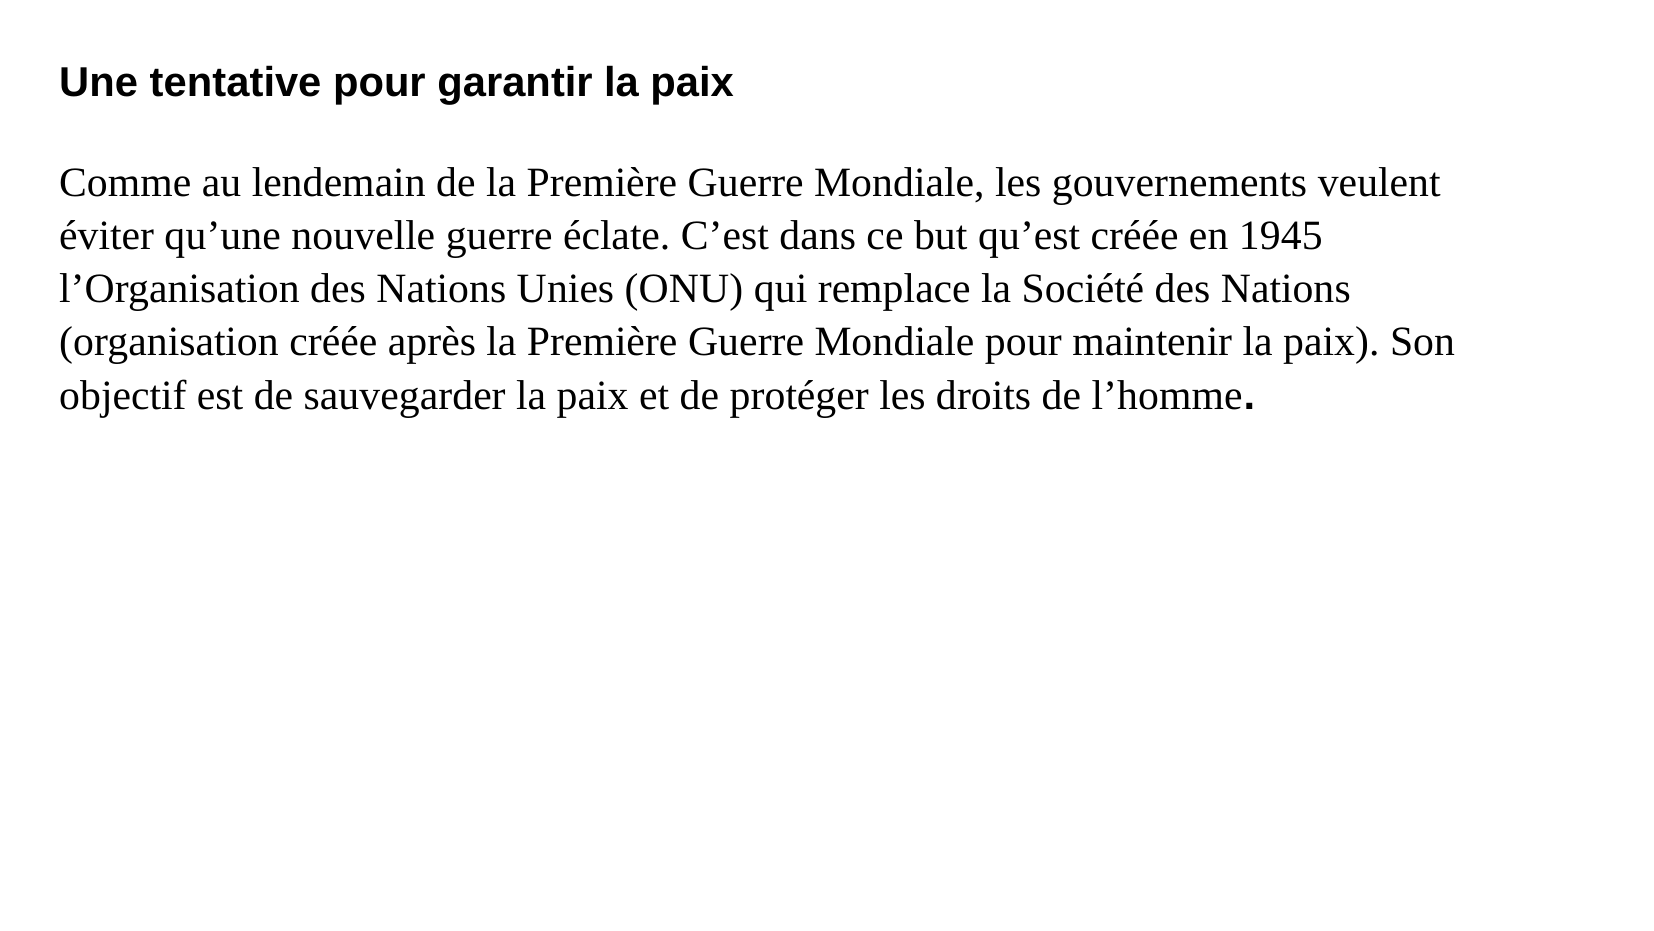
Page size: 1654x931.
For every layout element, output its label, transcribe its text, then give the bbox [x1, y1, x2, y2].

text_box Une tentative pour garantir la paix Comme au lendemain de la Première Guerre Mondiale, les gouvernements veulent éviter qu’une nouvelle guerre éclate. C’est dans ce but qu’est créée en 1945 l’Organisation des Nations Unies (ONU) qui remplace la Société des Nations (organisation créée après la Première Guerre Mondiale pour maintenir la paix). Son objectif est de sauvegarder la paix et de protéger les droits de l’homme. [59, 59, 1548, 599]
